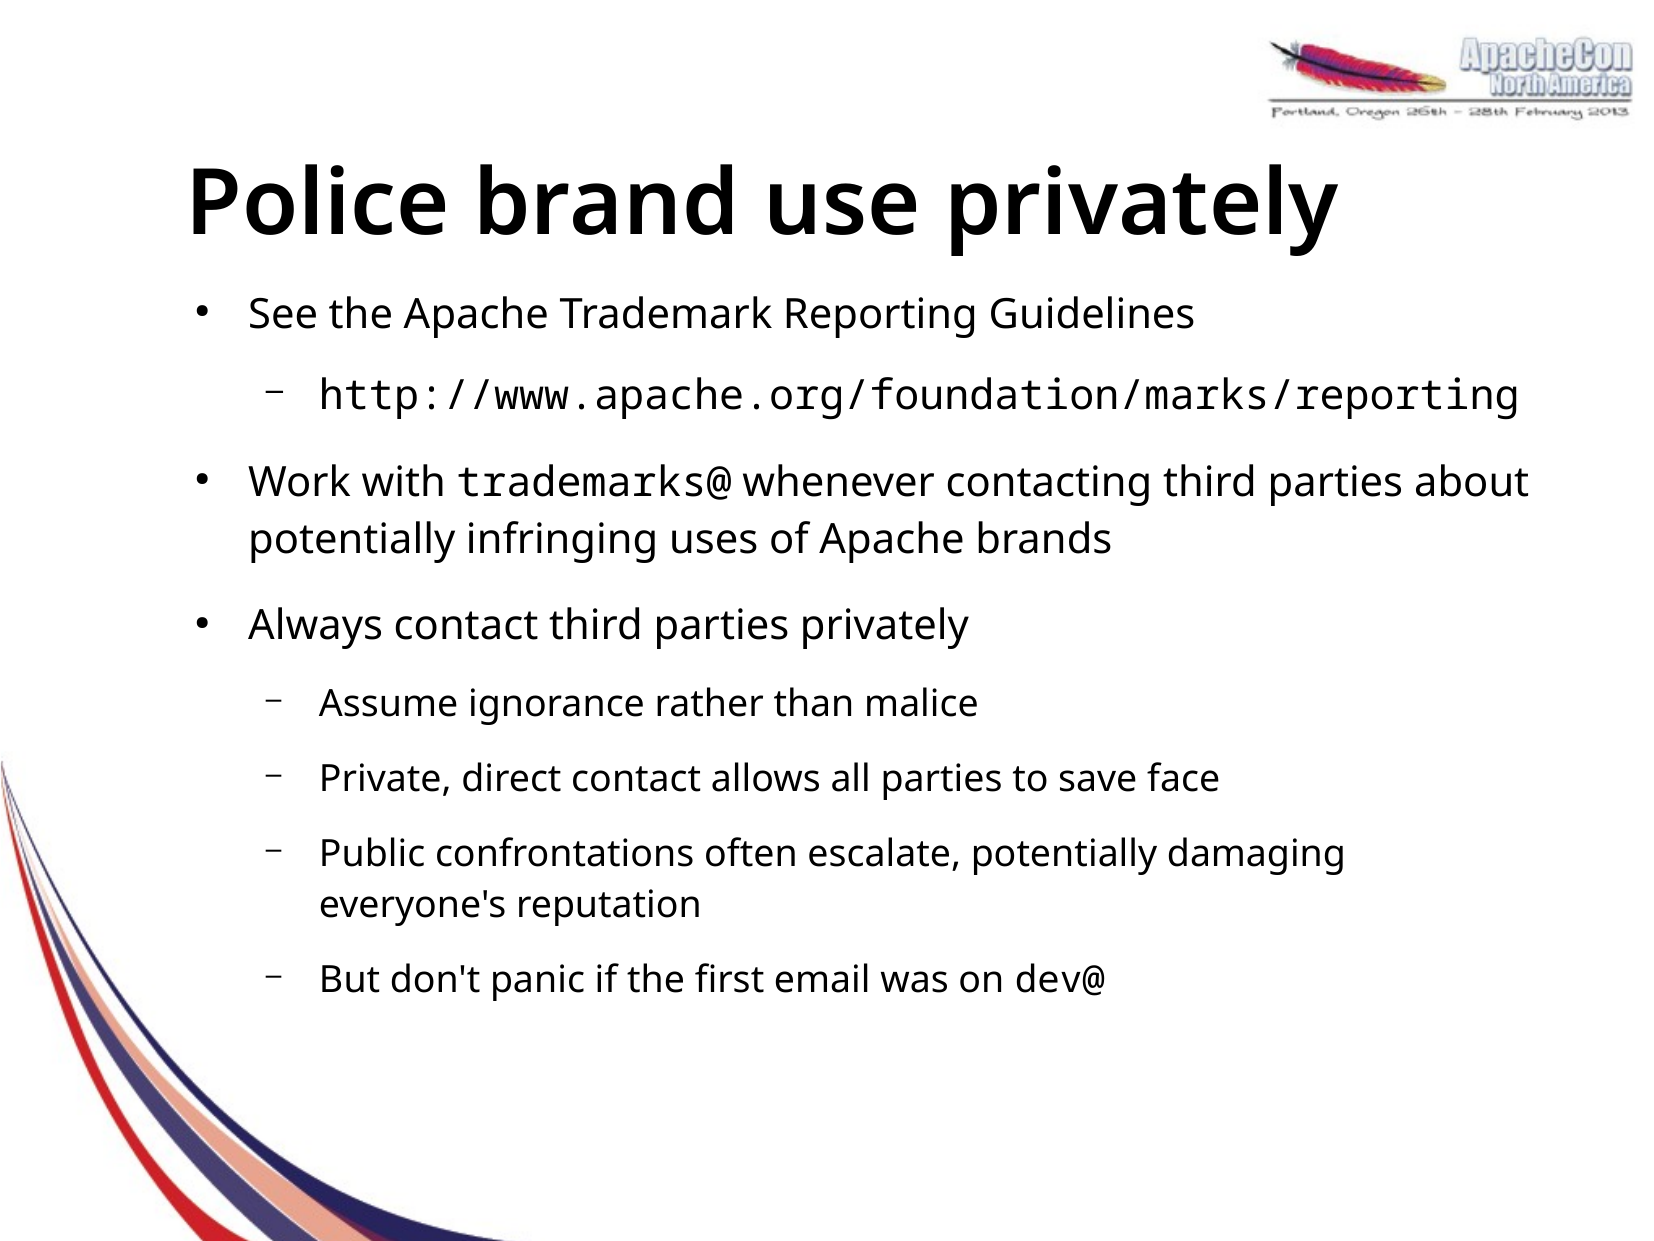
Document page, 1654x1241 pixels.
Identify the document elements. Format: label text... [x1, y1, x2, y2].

picture [0, 0, 1654, 1241]
list See the Apache Trademark Reporting Guidelines http://www.apache.org/foundation/marks/reporting Work with trademarks@ whenever contacting third parties about potentially infringing uses of Apache brands Always contact third parties privately Assume ignorance rather than malice Private, direct contact allows all parties to save face Public confrontations often escalate, potentially damaging everyone's reputation But don't panic if the first email was on dev@ [177, 283, 1536, 1115]
title Police brand use privately [177, 134, 1536, 262]
